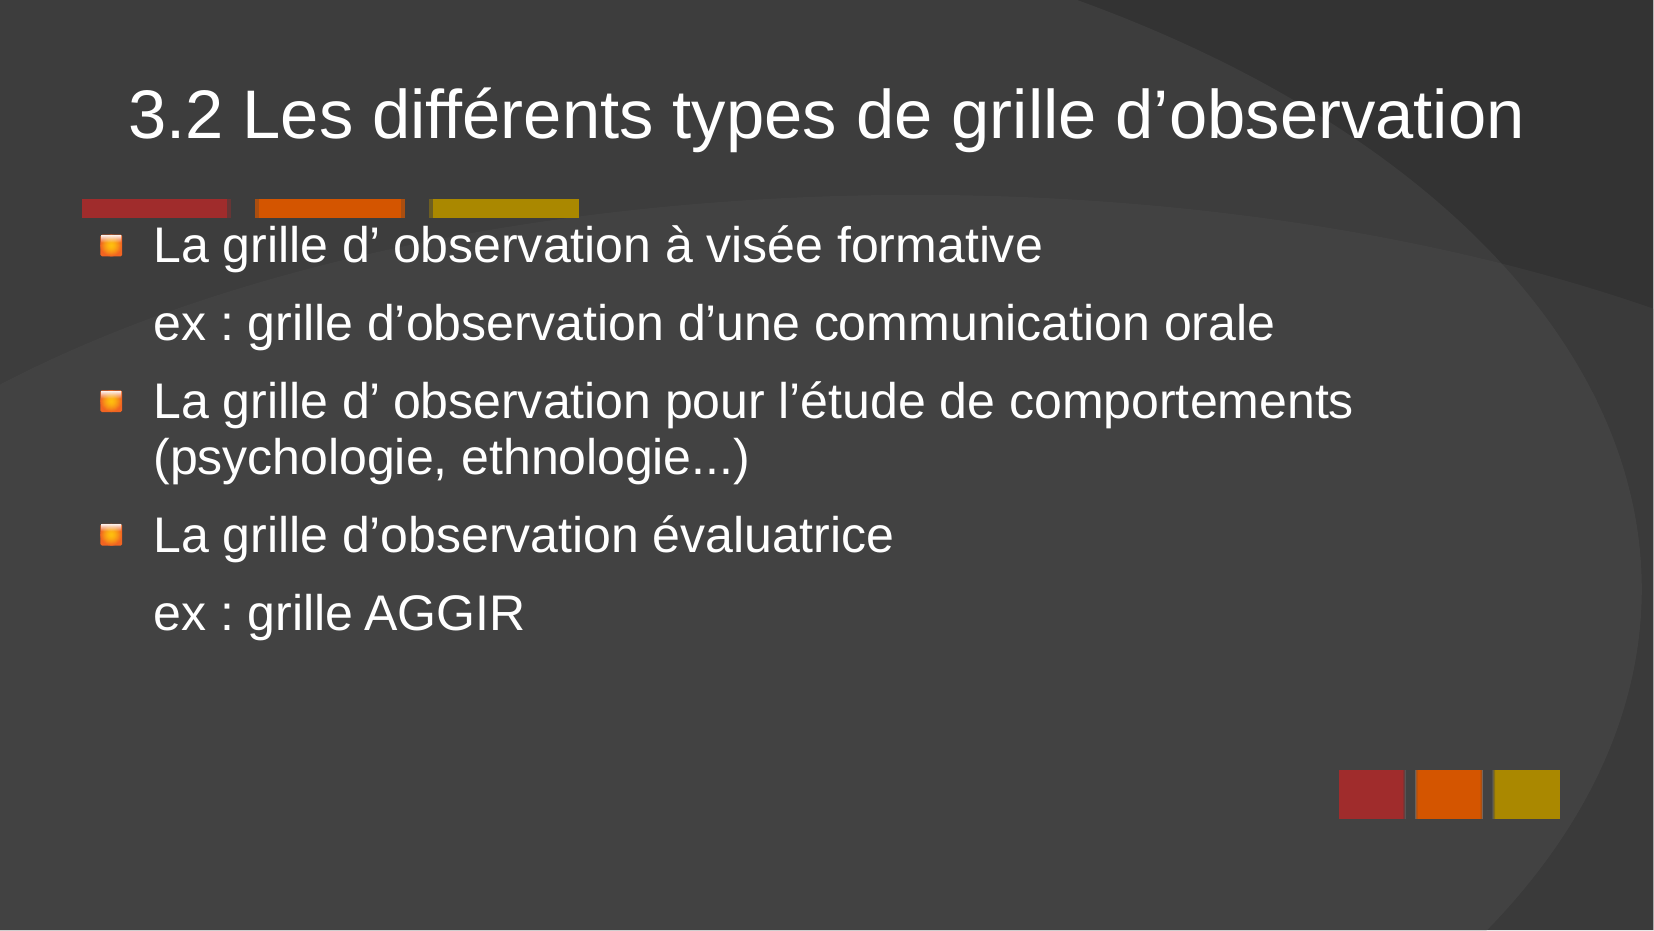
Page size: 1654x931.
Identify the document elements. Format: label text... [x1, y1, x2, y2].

picture [1339, 770, 1560, 819]
picture [82, 199, 579, 217]
list La grille d’ observation à visée formative ex : grille d’observation d’une communication orale La grille d’ observation pour l’étude de comportements (psychologie, ethnologie...) La grille d’observation évaluatrice ex : grille AGGIR [82, 217, 1571, 758]
title 3.2 Les différents types de grille d’observation [82, 37, 1571, 193]
